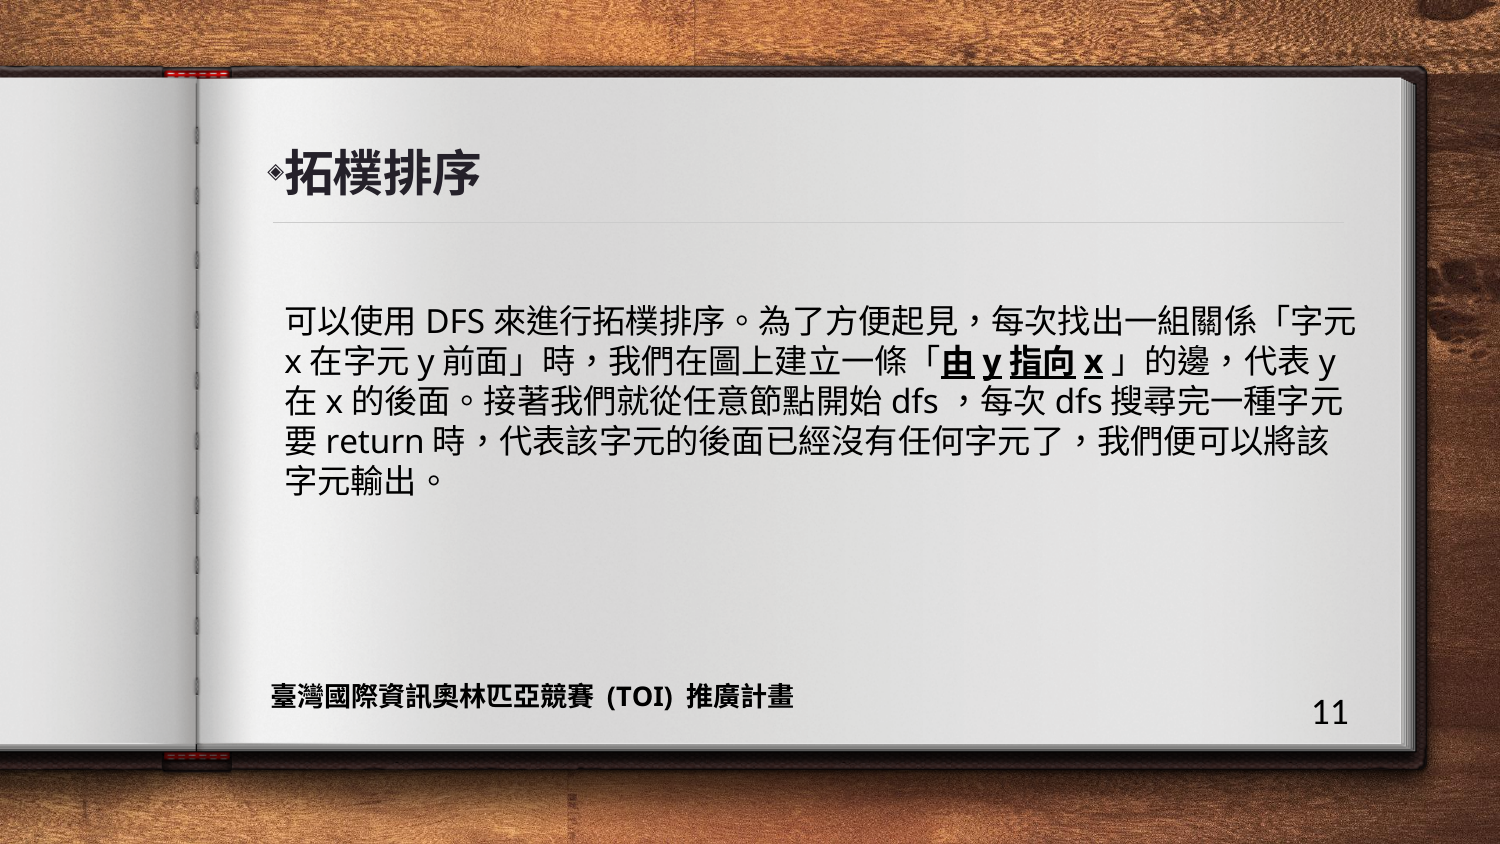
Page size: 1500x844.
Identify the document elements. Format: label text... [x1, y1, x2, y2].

text_box 可以使用DFS來進行拓樸排序。為了方便起見，每次找出一組關係「字元x在字元y前面」時，我們在圖上建立一條「由y指向x」的邊，代表y在x的後面。接著我們就從任意節點開始dfs，每次dfs搜尋完一種字元要return時，代表該字元的後面已經沒有任何字元了，我們便可以將該字元輸出。 [269, 293, 1374, 470]
text_box [1295, 672, 1386, 737]
list 拓樸排序 [252, 126, 1194, 216]
